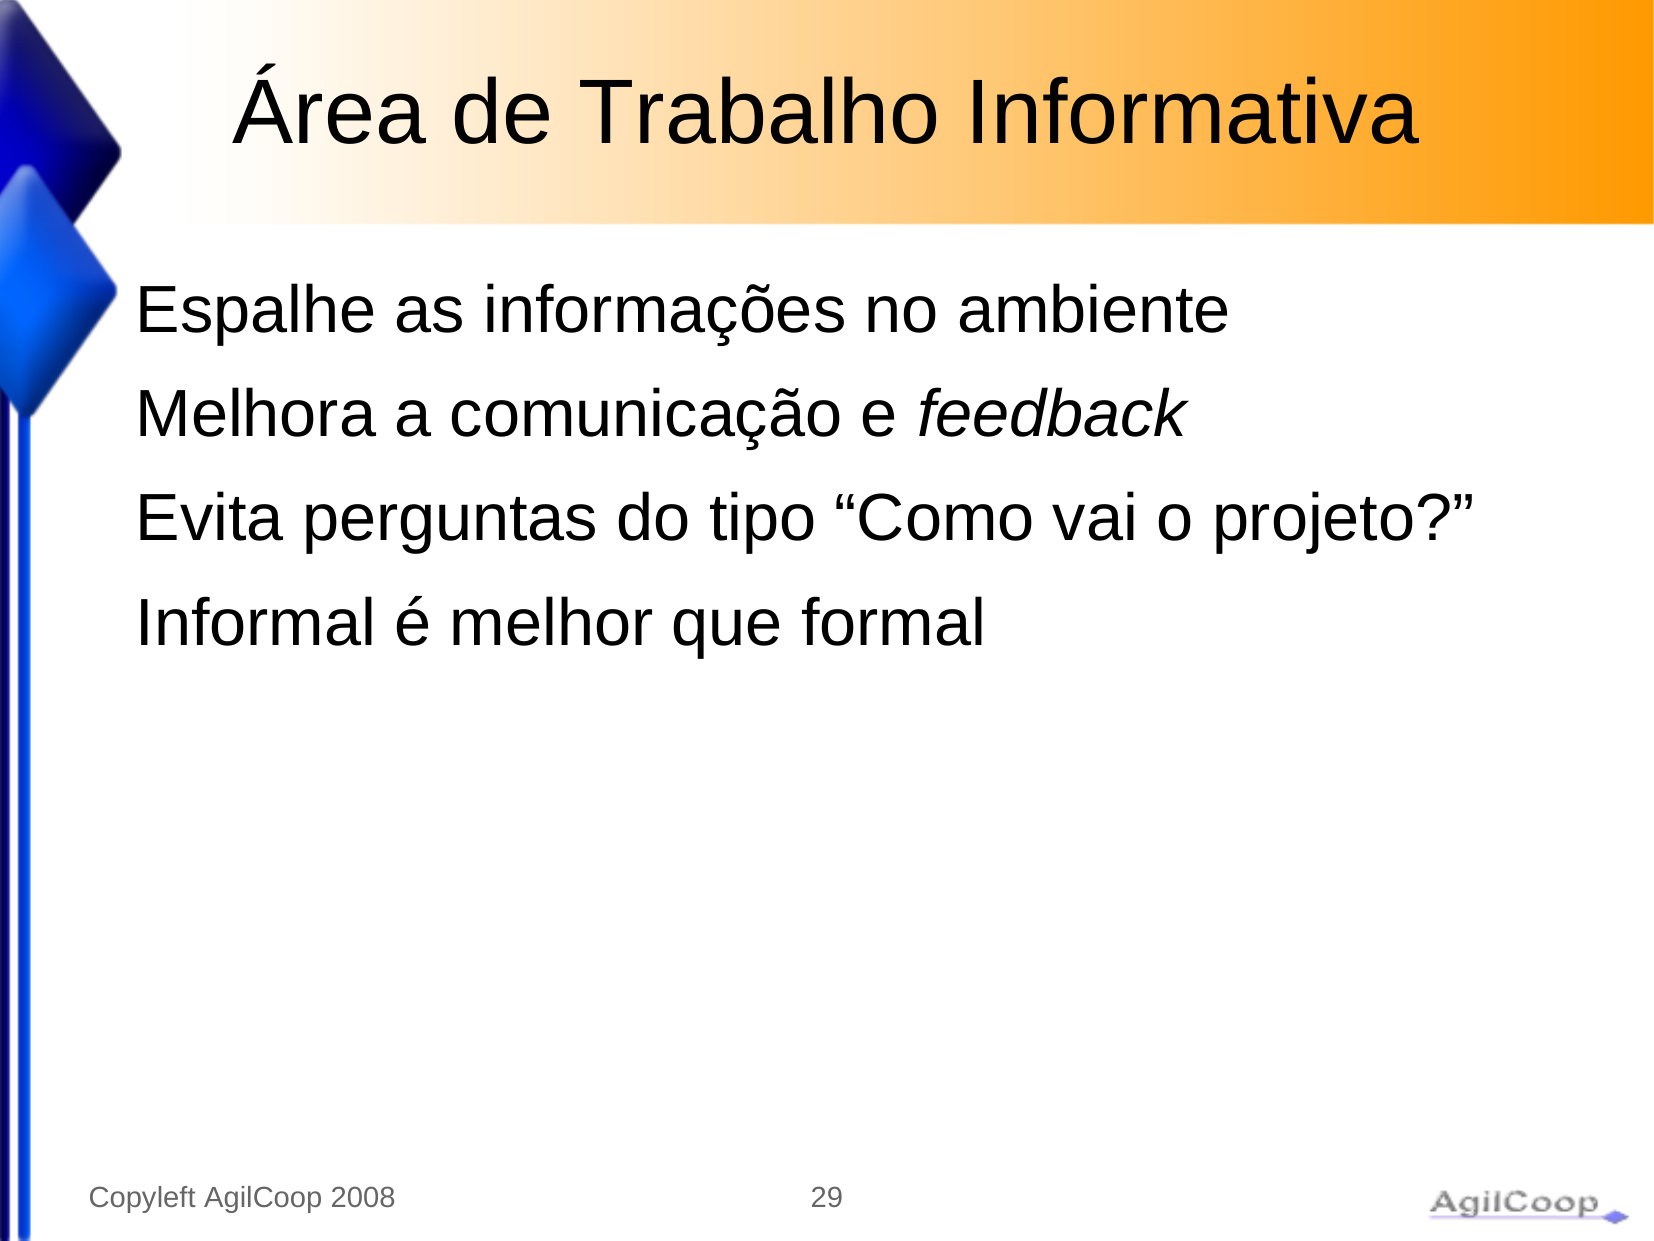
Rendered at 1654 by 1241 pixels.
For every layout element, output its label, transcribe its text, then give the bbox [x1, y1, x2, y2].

title Área de Trabalho Informativa [82, 8, 1571, 216]
list Espalhe as informações no ambiente Melhora a comunicação e feedback Evita perguntas do tipo “Como vai o projeto?” Informal é melhor que formal [118, 271, 1607, 1123]
picture [0, 0, 1654, 1241]
